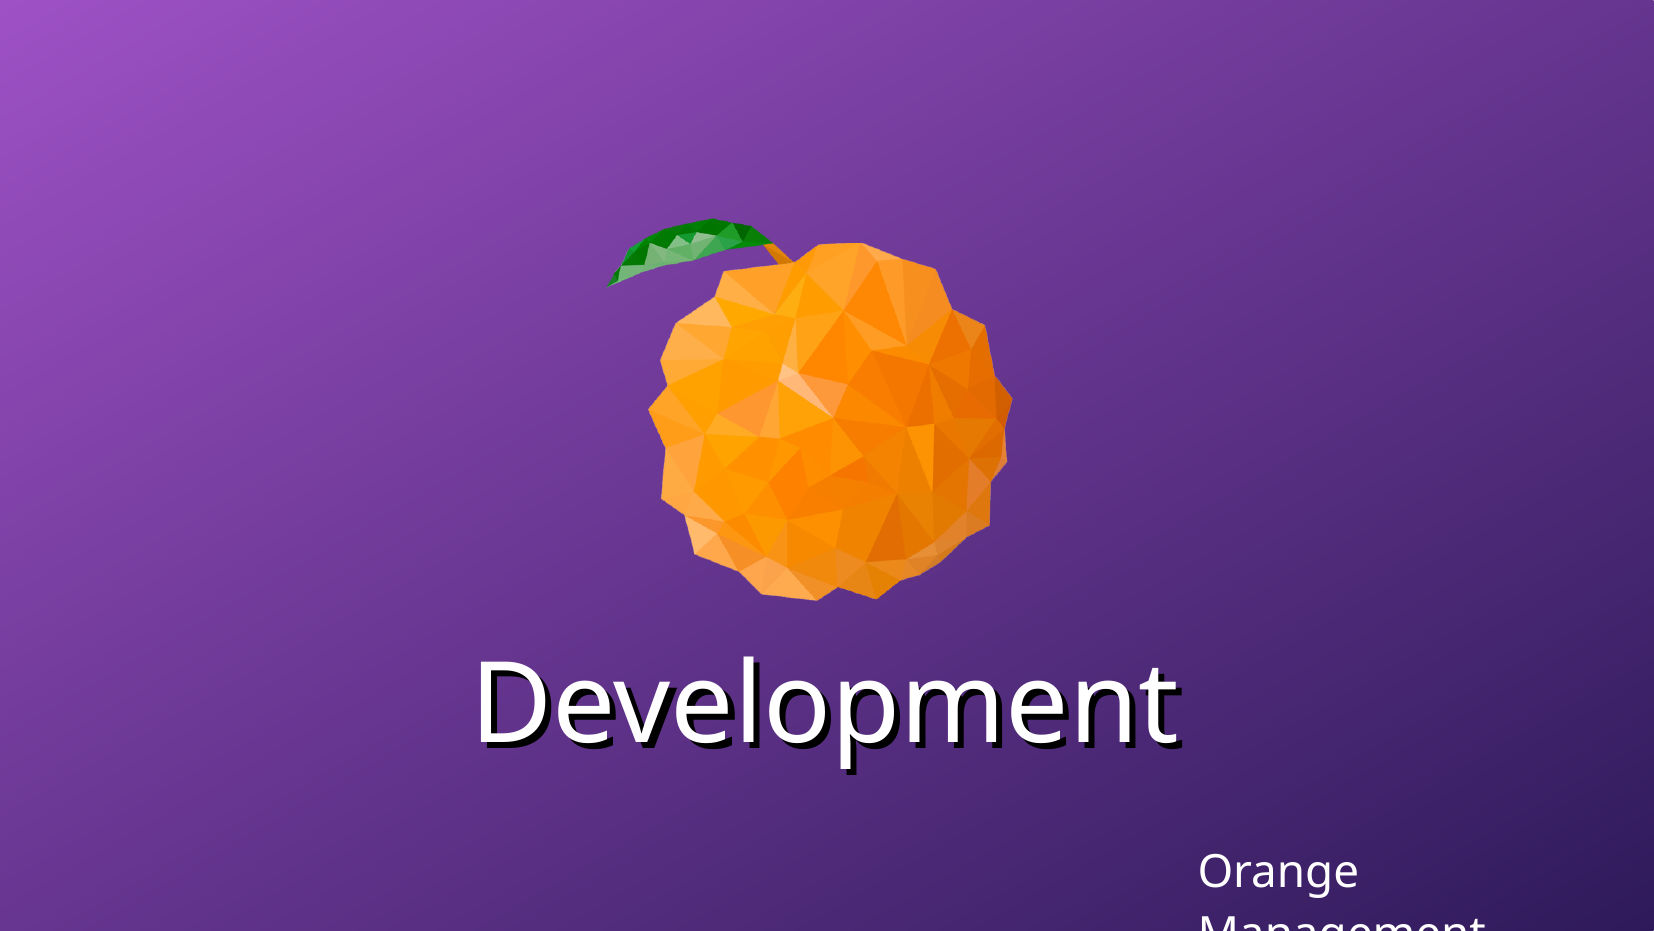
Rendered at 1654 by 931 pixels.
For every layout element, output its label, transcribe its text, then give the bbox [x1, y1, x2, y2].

picture [606, 218, 1013, 601]
text_box Orange Management [1182, 830, 1648, 907]
text_box [1450, 927, 1461, 931]
text_box Development [0, 614, 1651, 927]
text_box [1287, 927, 1310, 931]
text_box [1212, 927, 1224, 931]
text_box [1234, 927, 1256, 931]
text_box [1410, 927, 1420, 931]
text_box [1381, 927, 1391, 931]
text_box [1396, 927, 1407, 931]
text_box [1273, 927, 1284, 931]
text_box [1342, 927, 1352, 931]
text_box [0, 0, 1654, 931]
text_box [0, 927, 1201, 931]
text_box [1355, 927, 1366, 931]
text_box [1423, 927, 1434, 931]
text_box [1313, 927, 1323, 931]
text_box [1326, 927, 1337, 931]
